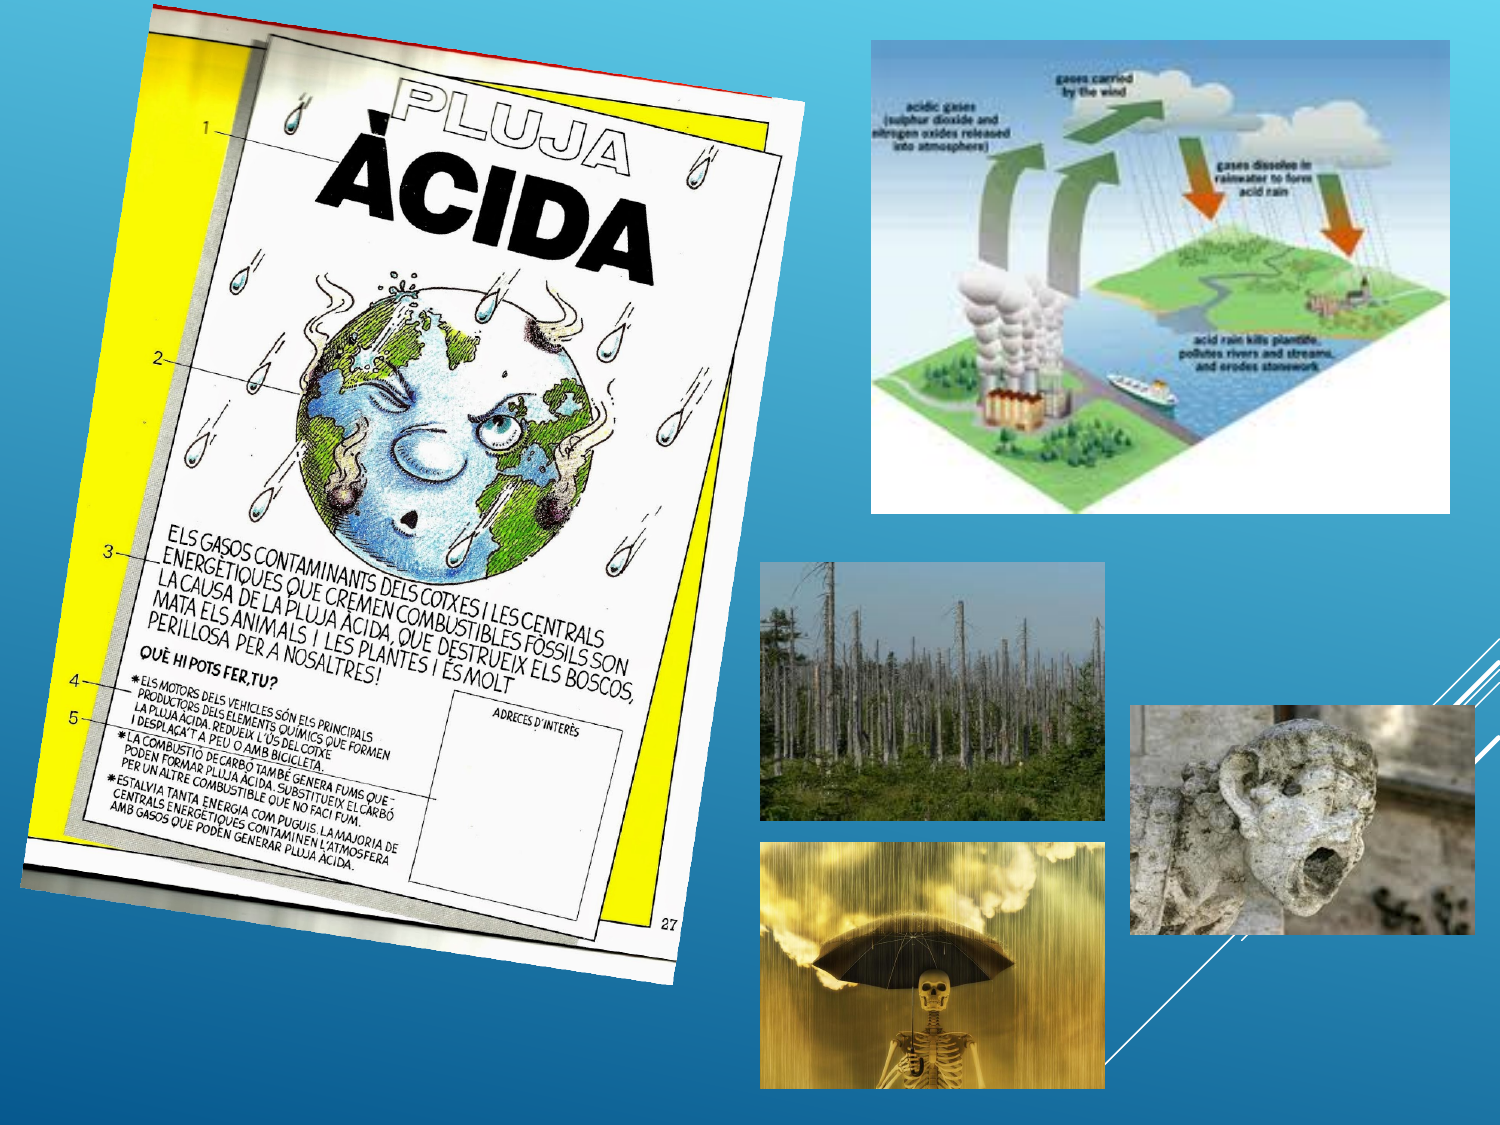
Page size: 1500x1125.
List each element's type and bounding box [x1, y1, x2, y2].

picture [19, 3, 805, 985]
picture [871, 40, 1450, 514]
picture [1130, 705, 1475, 935]
picture [760, 842, 1105, 1089]
picture [760, 562, 1105, 821]
